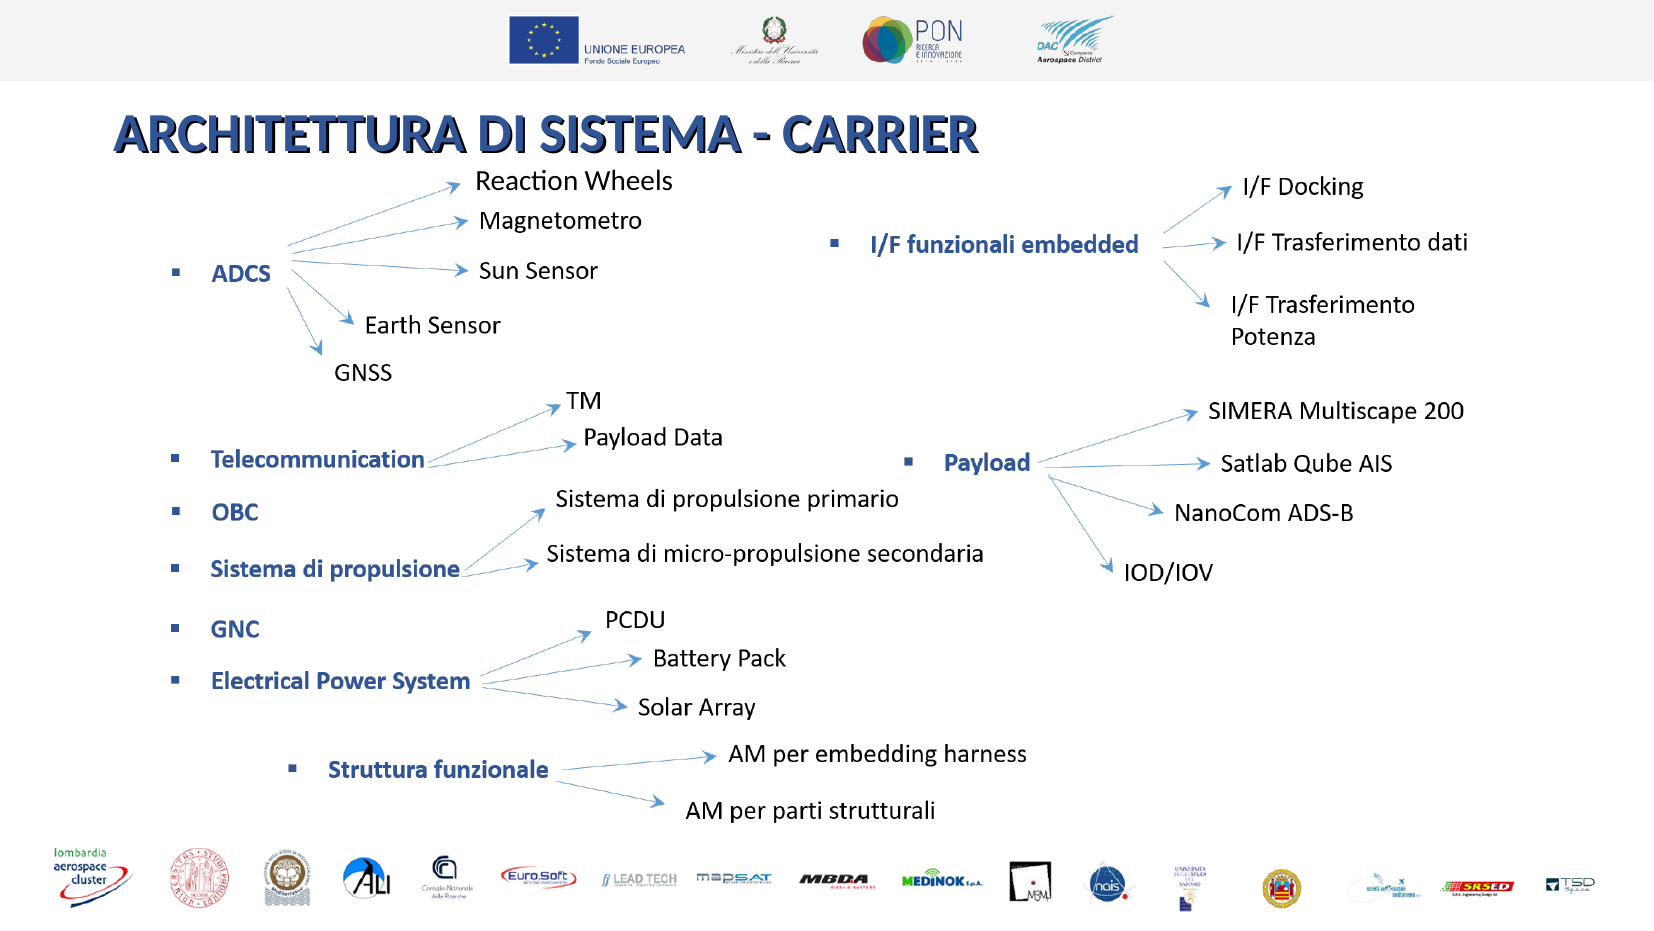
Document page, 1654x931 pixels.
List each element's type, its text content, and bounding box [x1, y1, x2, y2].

picture [54, 848, 1595, 931]
text_box ARCHITETTURA DI SISTEMA - CARRIER [98, 88, 1005, 171]
text_box Reaction Wheels [460, 153, 769, 204]
picture [0, 0, 1654, 81]
picture [153, 161, 1497, 842]
